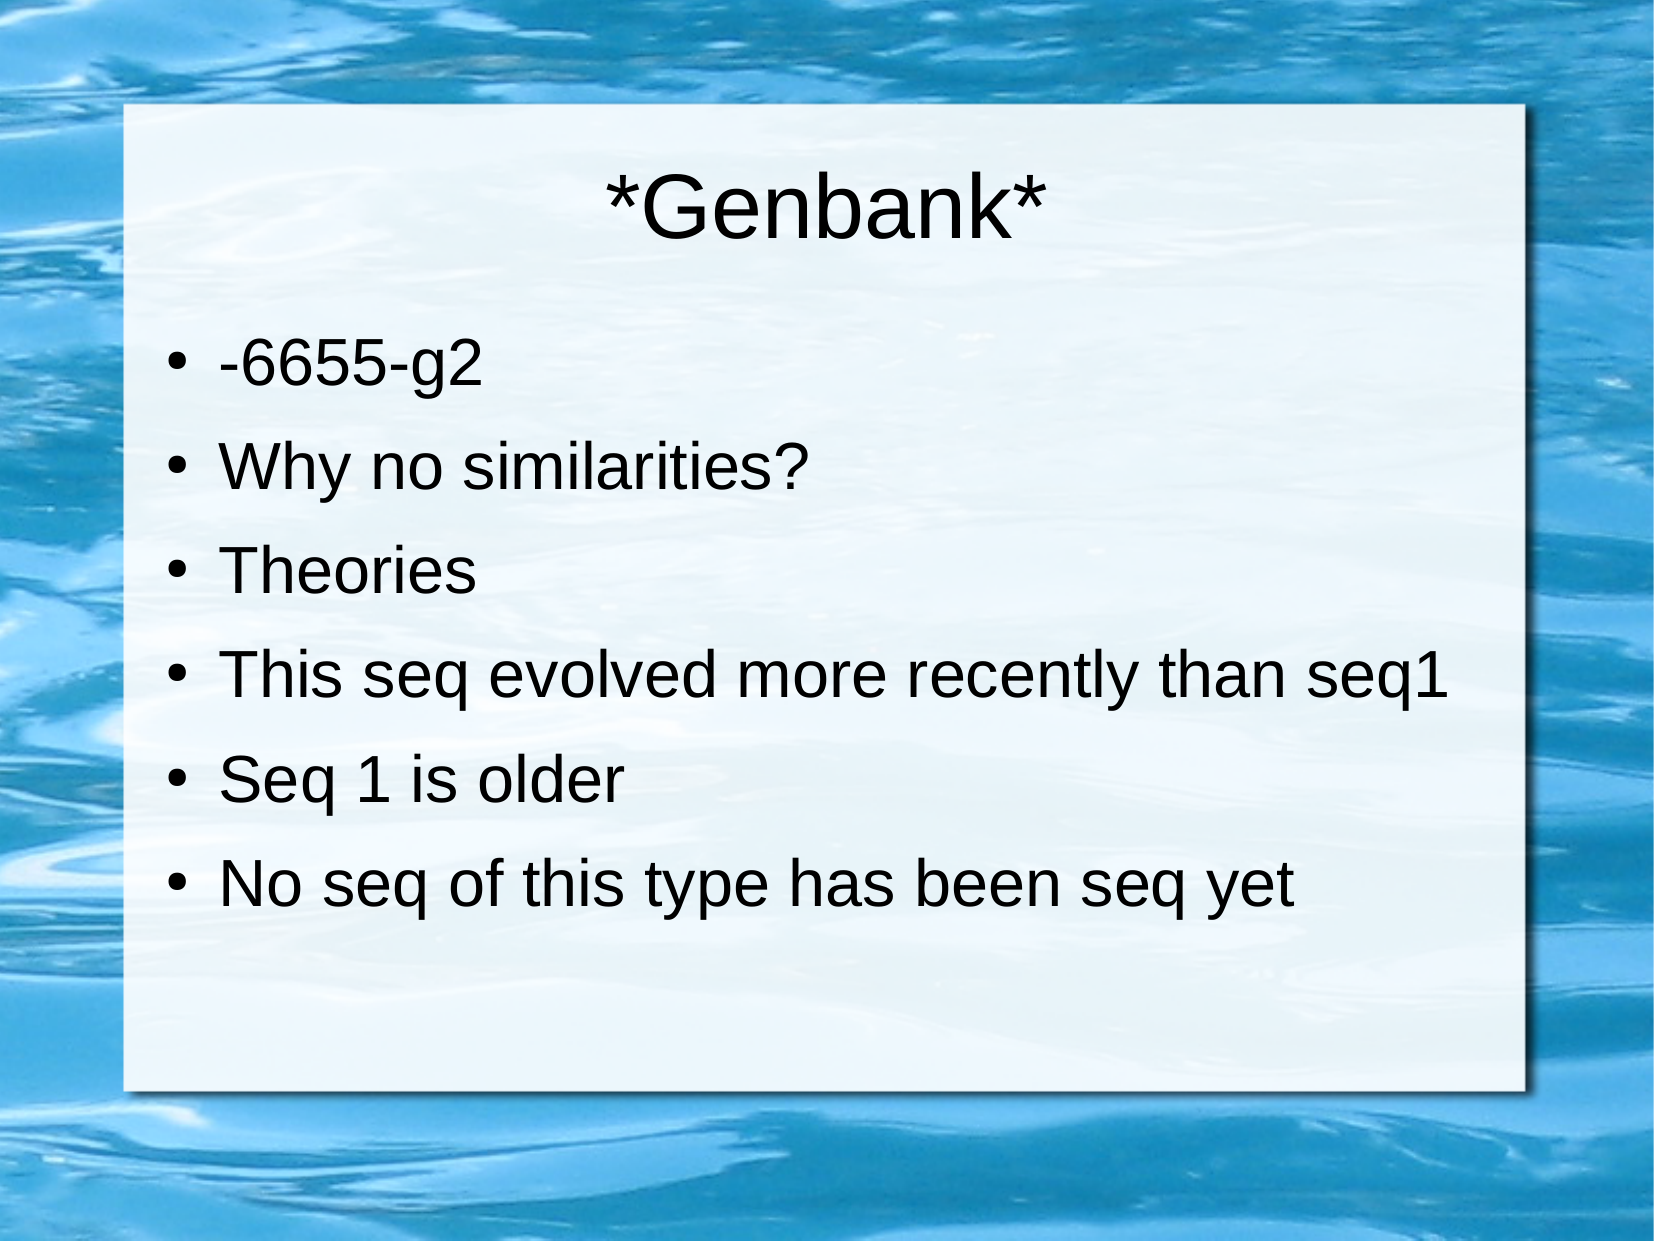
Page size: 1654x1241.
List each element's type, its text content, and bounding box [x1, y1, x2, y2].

picture [0, 0, 1654, 1241]
list -6655-g2 Why no similarities? Theories This seq evolved more recently than seq1 Seq 1 is older No seq of this type has been seq yet [147, 324, 1506, 1049]
title *Genbank* [147, 125, 1506, 288]
